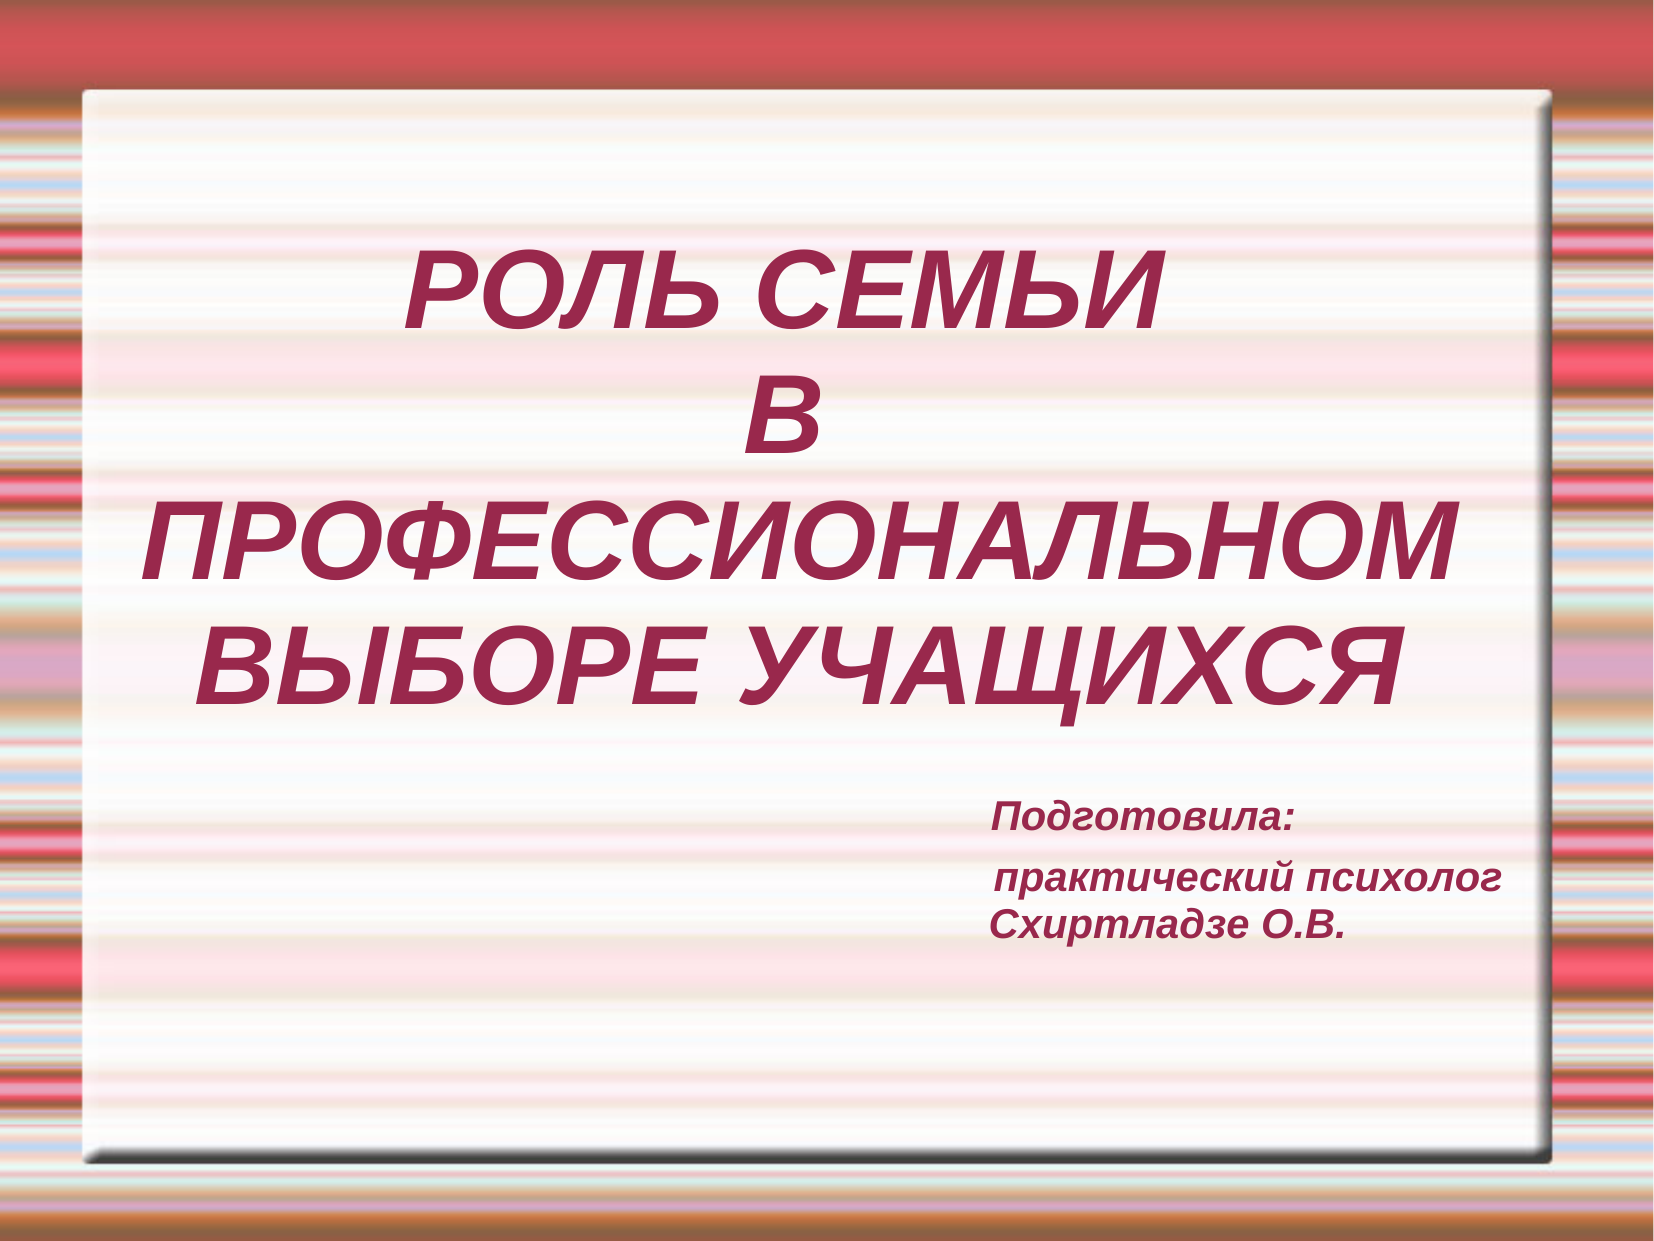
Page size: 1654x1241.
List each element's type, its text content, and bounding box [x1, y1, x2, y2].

picture [0, 0, 1654, 1241]
subtitle [134, 350, 1516, 1132]
title РОЛЬ СЕМЬИ В ПРОФЕССИОНАЛЬНОМ ВЫБОРЕ УЧАЩИХСЯ Подготовила: практический психолог Схиртладзе О.В. [93, 177, 1506, 1123]
